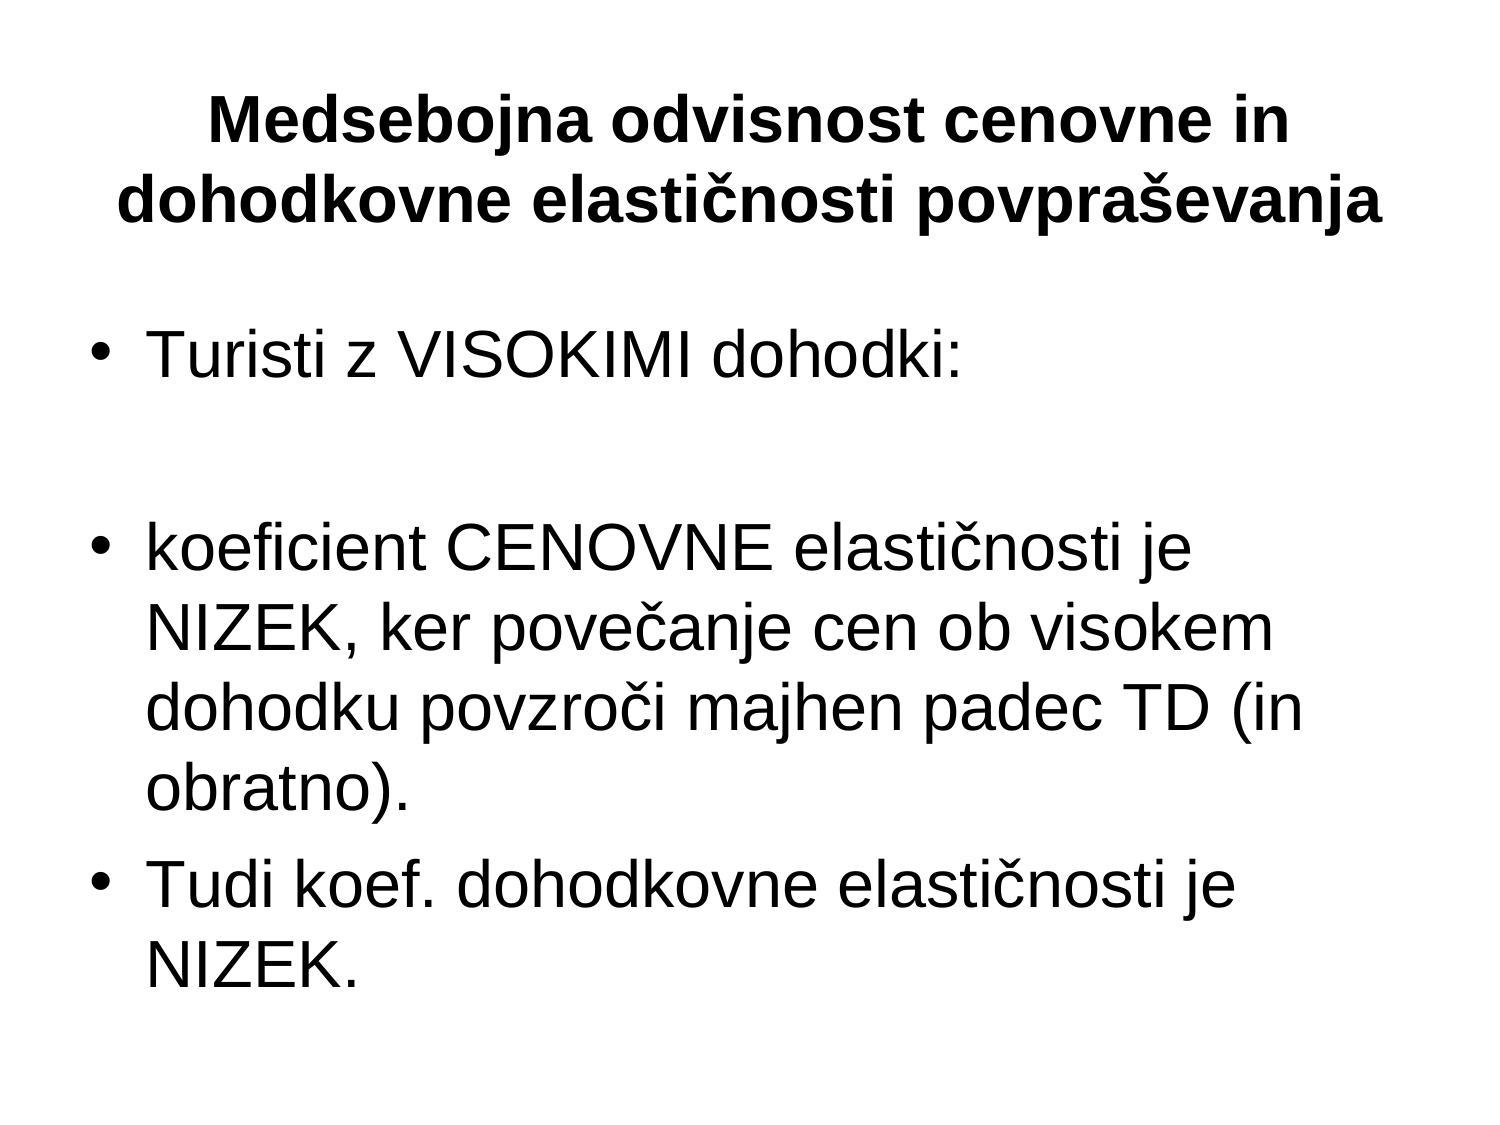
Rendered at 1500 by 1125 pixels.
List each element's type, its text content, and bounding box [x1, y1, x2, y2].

list Turisti z VISOKIMI dohodki: koeficient CENOVNE elastičnosti je NIZEK, ker povečanje cen ob visokem dohodku povzroči majhen padec TD (in obratno). Tudi koef. dohodkovne elastičnosti je NIZEK. [75, 302, 1426, 1071]
title Medsebojna odvisnost cenovne in dohodkovne elastičnosti povpraševanja [75, 45, 1426, 268]
